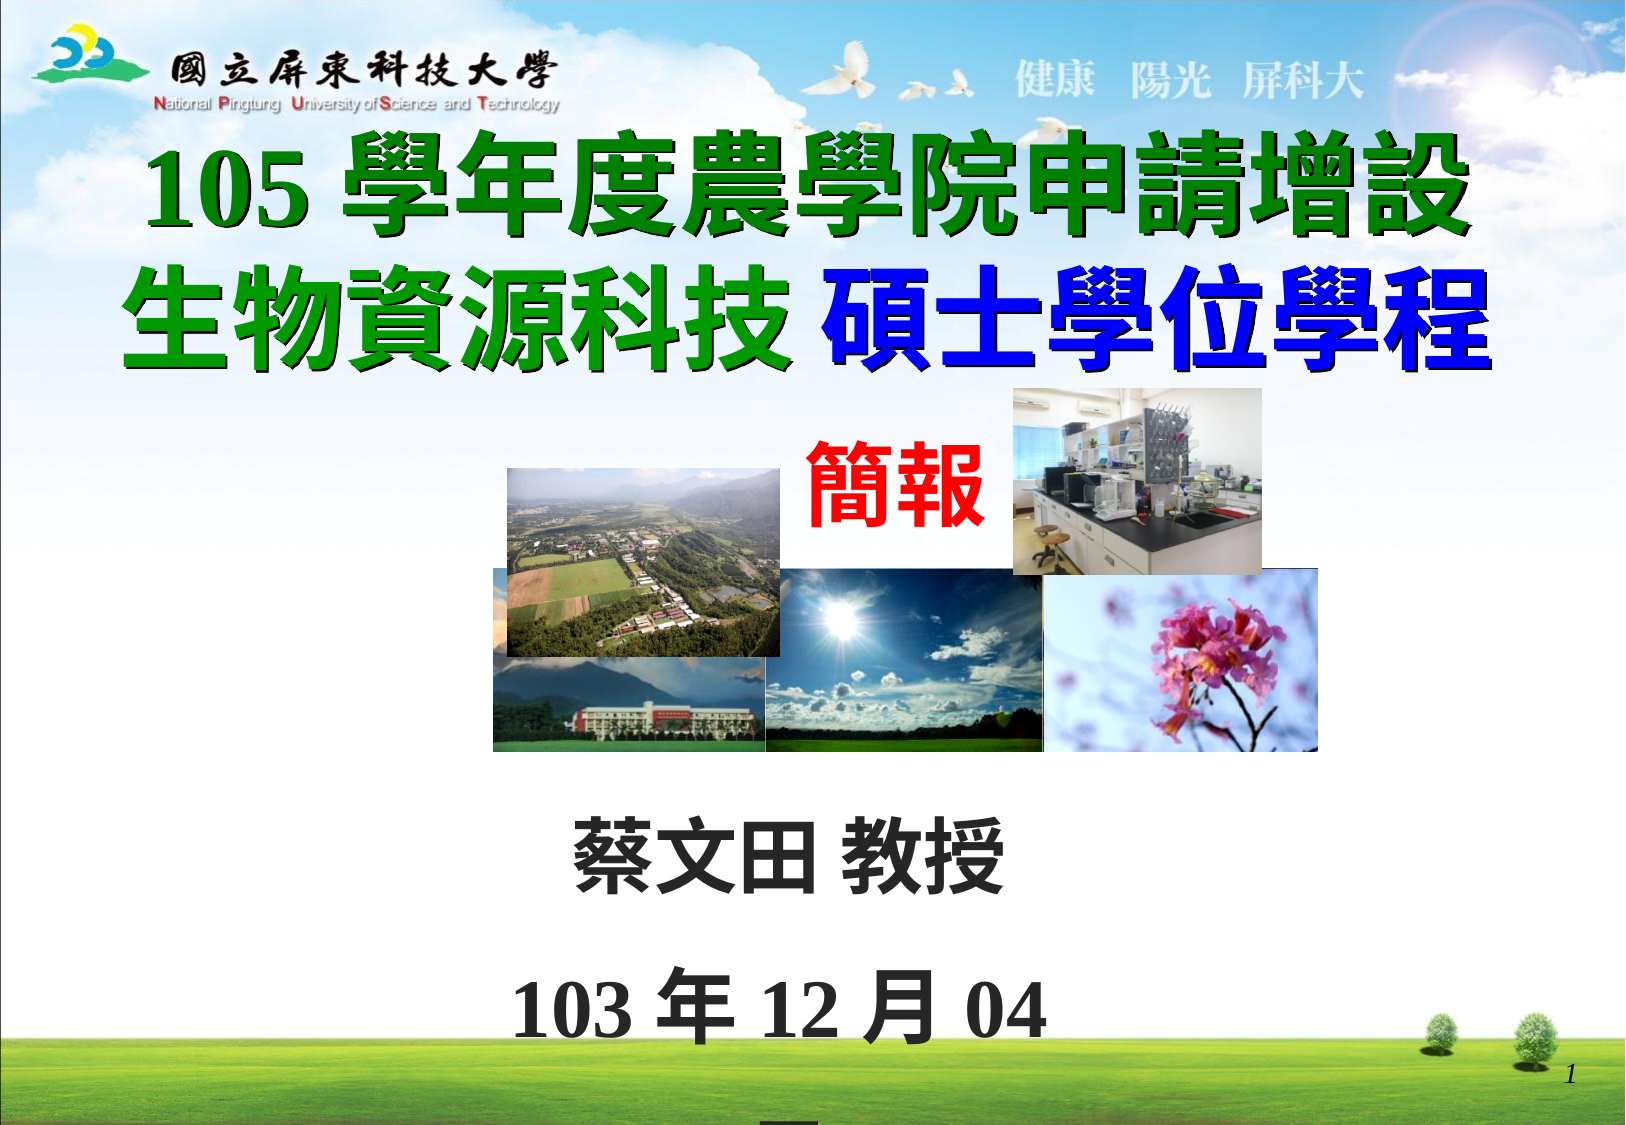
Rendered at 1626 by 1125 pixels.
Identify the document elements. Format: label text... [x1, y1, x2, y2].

text_box 簡報 [788, 420, 1014, 546]
picture [0, 0, 1626, 1125]
text_box 蔡文田 教授 103年12月04日 [470, 746, 1108, 1125]
text_box 105學年度農學院申請增設 生物資源科技 碩士學位學程 [56, 101, 1557, 395]
slide_number <編號> [1214, 1046, 1594, 1125]
